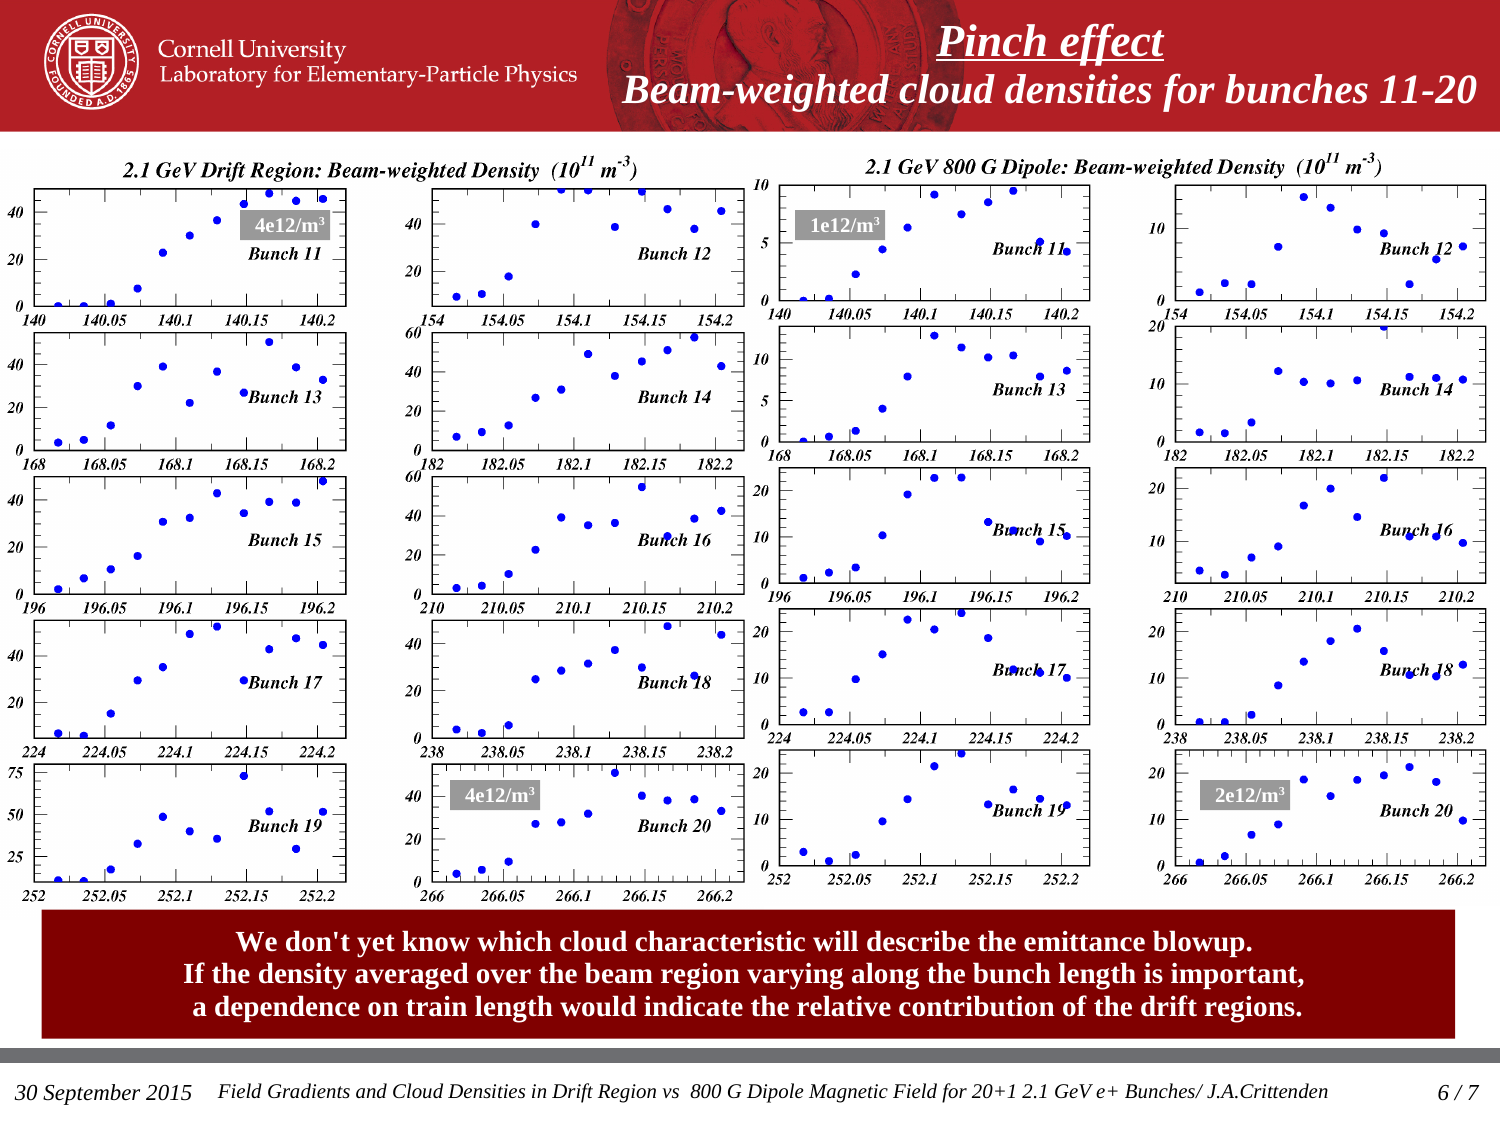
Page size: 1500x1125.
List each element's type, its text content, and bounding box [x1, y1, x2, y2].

text_box We don't yet know which cloud characteristic will describe the emittance blowup. If the density averaged over the beam region varying along the bunch length is important, a dependence on train length would indicate the relative contribution of the drift regions. [41, 909, 1456, 1039]
text_box 4e12/m3 [240, 210, 331, 241]
picture [0, 0, 1500, 132]
text_box 1e12/m3 [795, 210, 886, 241]
text_box 2e12/m3 [1200, 780, 1291, 811]
title Pinch effect Beam-weighted cloud densities for bunches 11-20 [600, 7, 1500, 121]
picture [0, 149, 1500, 920]
text_box 4e12/m3 [450, 780, 541, 811]
